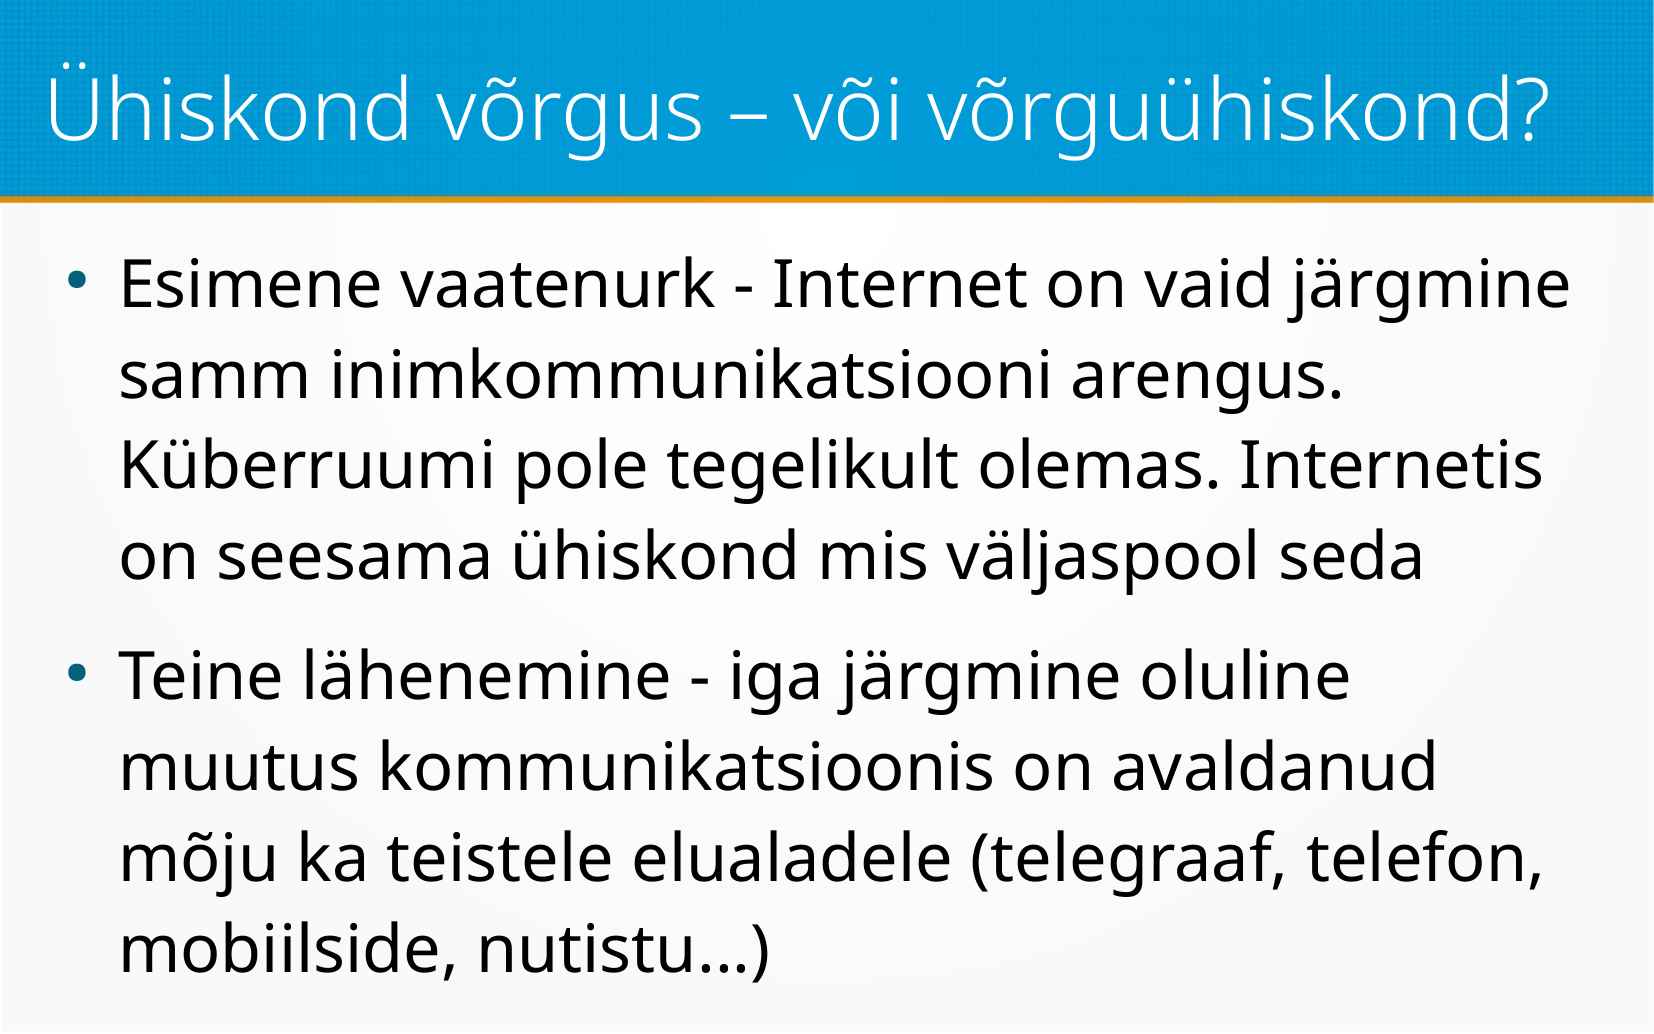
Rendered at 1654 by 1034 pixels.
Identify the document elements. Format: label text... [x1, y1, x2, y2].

title Ühiskond võrgus – või võrguühiskond? [43, 0, 1619, 166]
list Esimene vaatenurk - Internet on vaid järgmine samm inimkommunikatsiooni arengus. Küberruumi pole tegelikult olemas. Internetis on seesama ühiskond mis väljaspool seda Teine lähenemine - iga järgmine oluline muutus kommunikatsioonis on avaldanud mõju ka teistele elualadele (telegraaf, telefon, mobiilside, nutistu...) [47, 236, 1607, 1002]
picture [0, 195, 1654, 1034]
